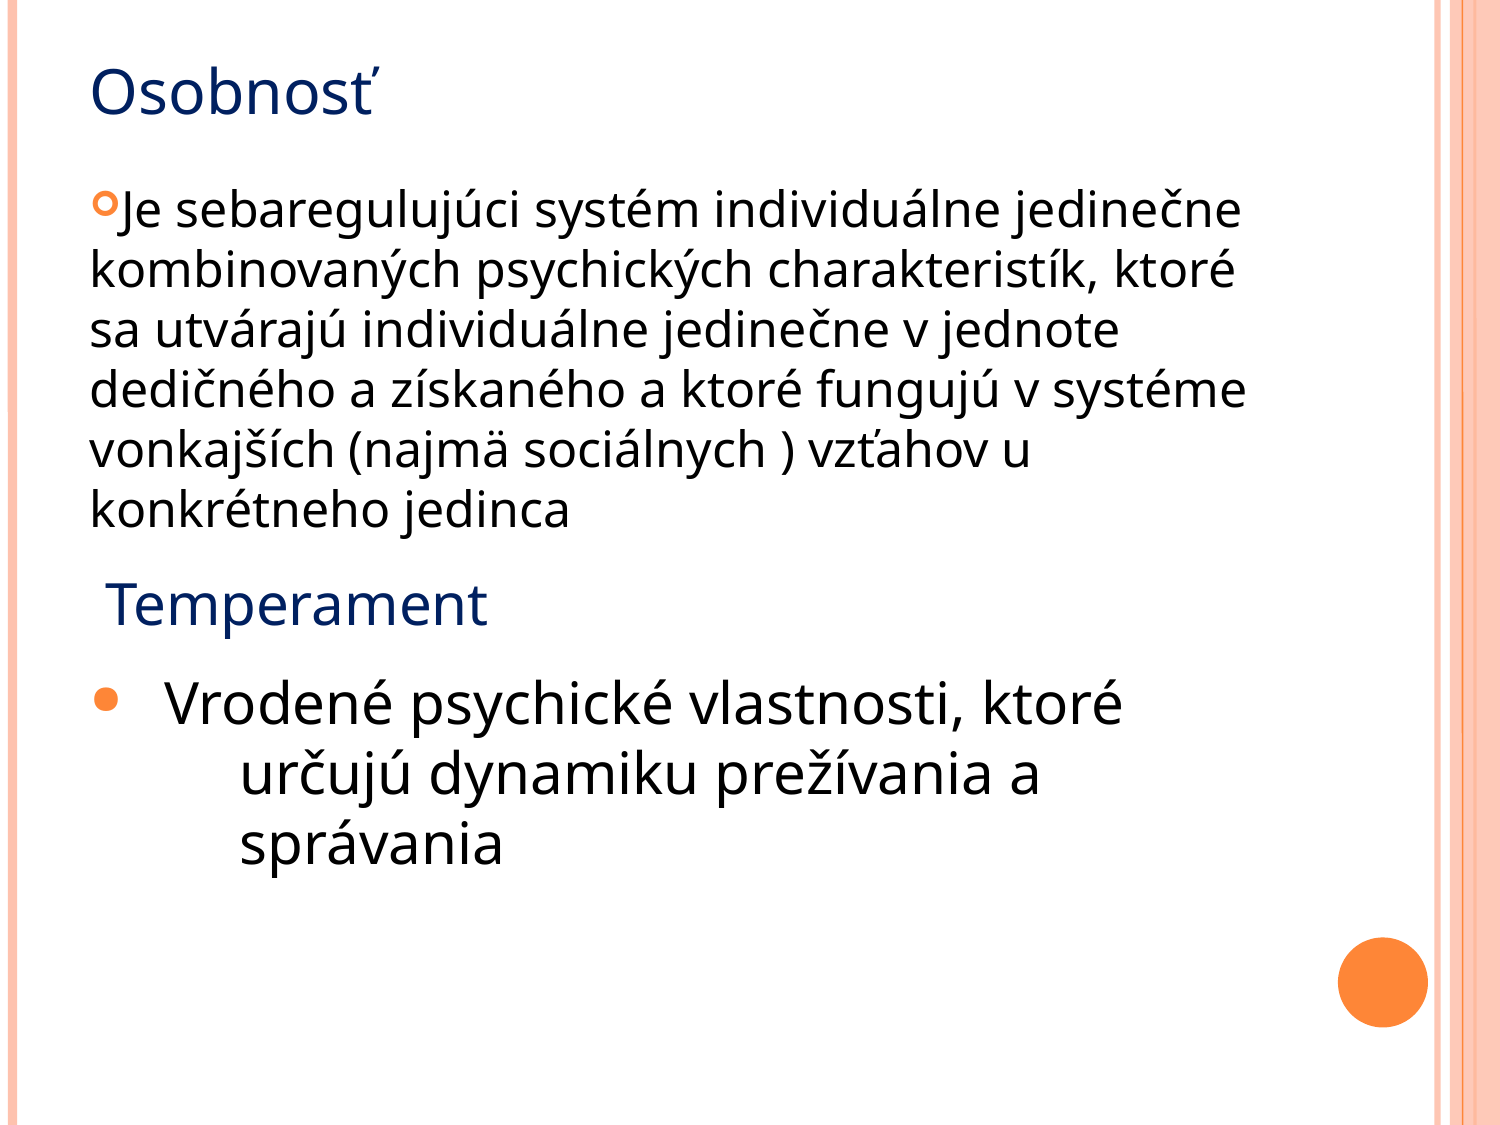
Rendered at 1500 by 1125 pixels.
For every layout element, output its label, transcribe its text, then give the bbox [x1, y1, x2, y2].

title Osobnosť [75, 45, 1300, 170]
list Je sebaregulujúci systém individuálne jedinečne kombinovaných psychických charakteristík, ktoré sa utvárajú individuálne jedinečne v jednote dedičného a získaného a ktoré fungujú v systéme vonkajších (najmä sociálnych ) vzťahov u konkrétneho jedinca Temperament Vrodené psychické vlastnosti, ktoré určujú dynamiku prežívania a správania [75, 170, 1300, 1062]
